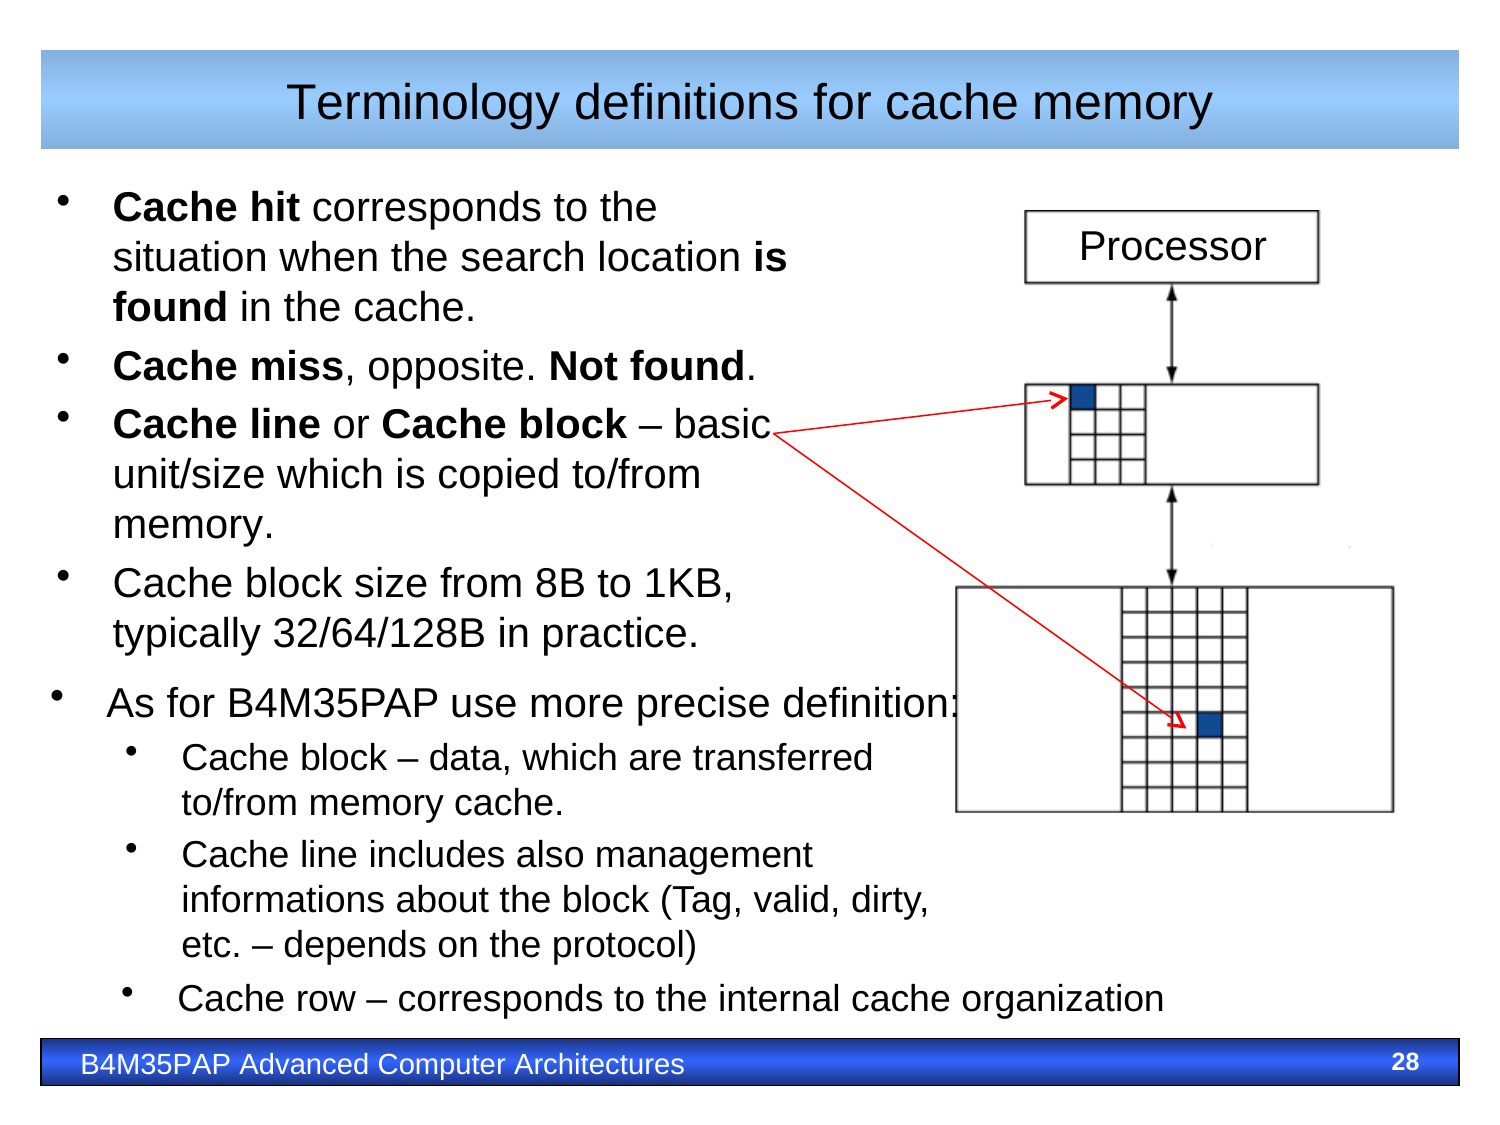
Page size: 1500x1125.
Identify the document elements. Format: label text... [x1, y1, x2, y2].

text_box As for B4M35PAP use more precise definition: Cache block – data, which are transferred to/from memory cache. Cache line includes also management informations about the block (Tag, valid, dirty, etc. – depends on the protocol) [35, 667, 996, 996]
text_box Processor [1031, 210, 1315, 276]
title Terminology definitions for cache memory [41, 50, 1459, 149]
picture [954, 210, 1407, 824]
text_box Cache row – corresponds to the internal cache organization [106, 908, 1367, 1024]
list Cache hit corresponds to the situation when the search location is found in the cache. Cache miss, opposite. Not found. Cache line or Cache block – basic unit/size which is copied to/from memory. Cache block size from 8B to 1KB, typically 32/64/128B in practice. [41, 172, 821, 667]
